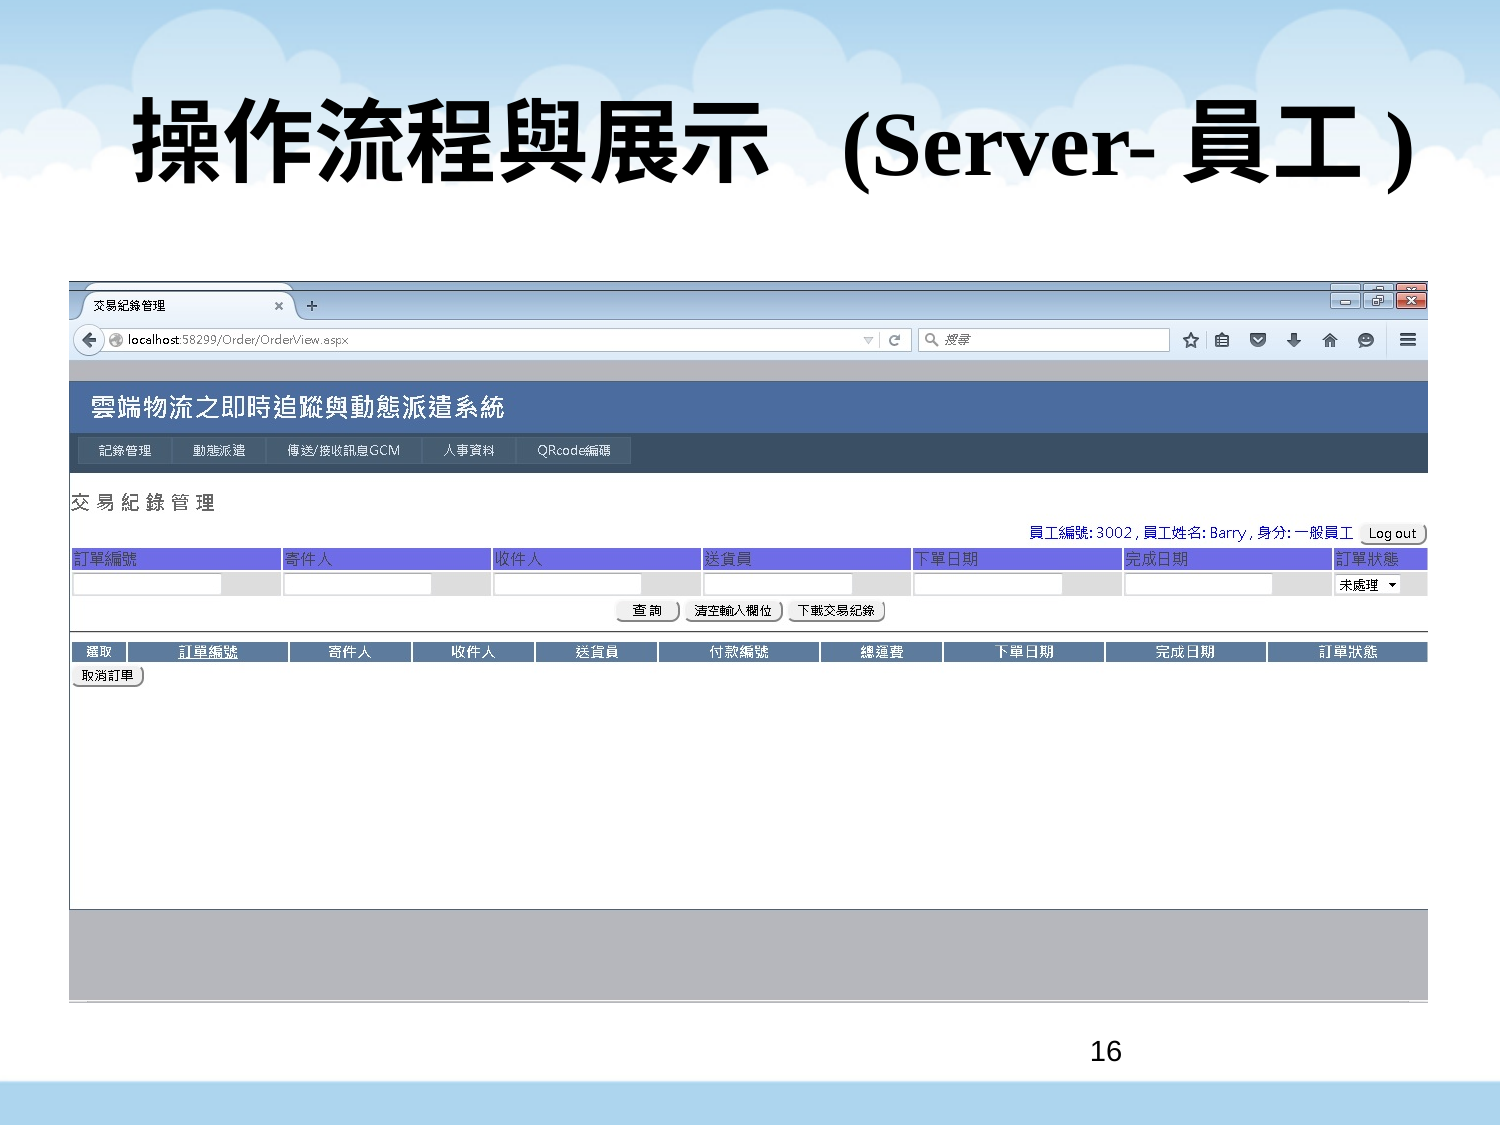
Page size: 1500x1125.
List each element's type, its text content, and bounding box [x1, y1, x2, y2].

text_box [1074, 1024, 1426, 1103]
title 操作流程與展示 (Server-員工) [100, 45, 1447, 233]
picture [0, 0, 1500, 1125]
